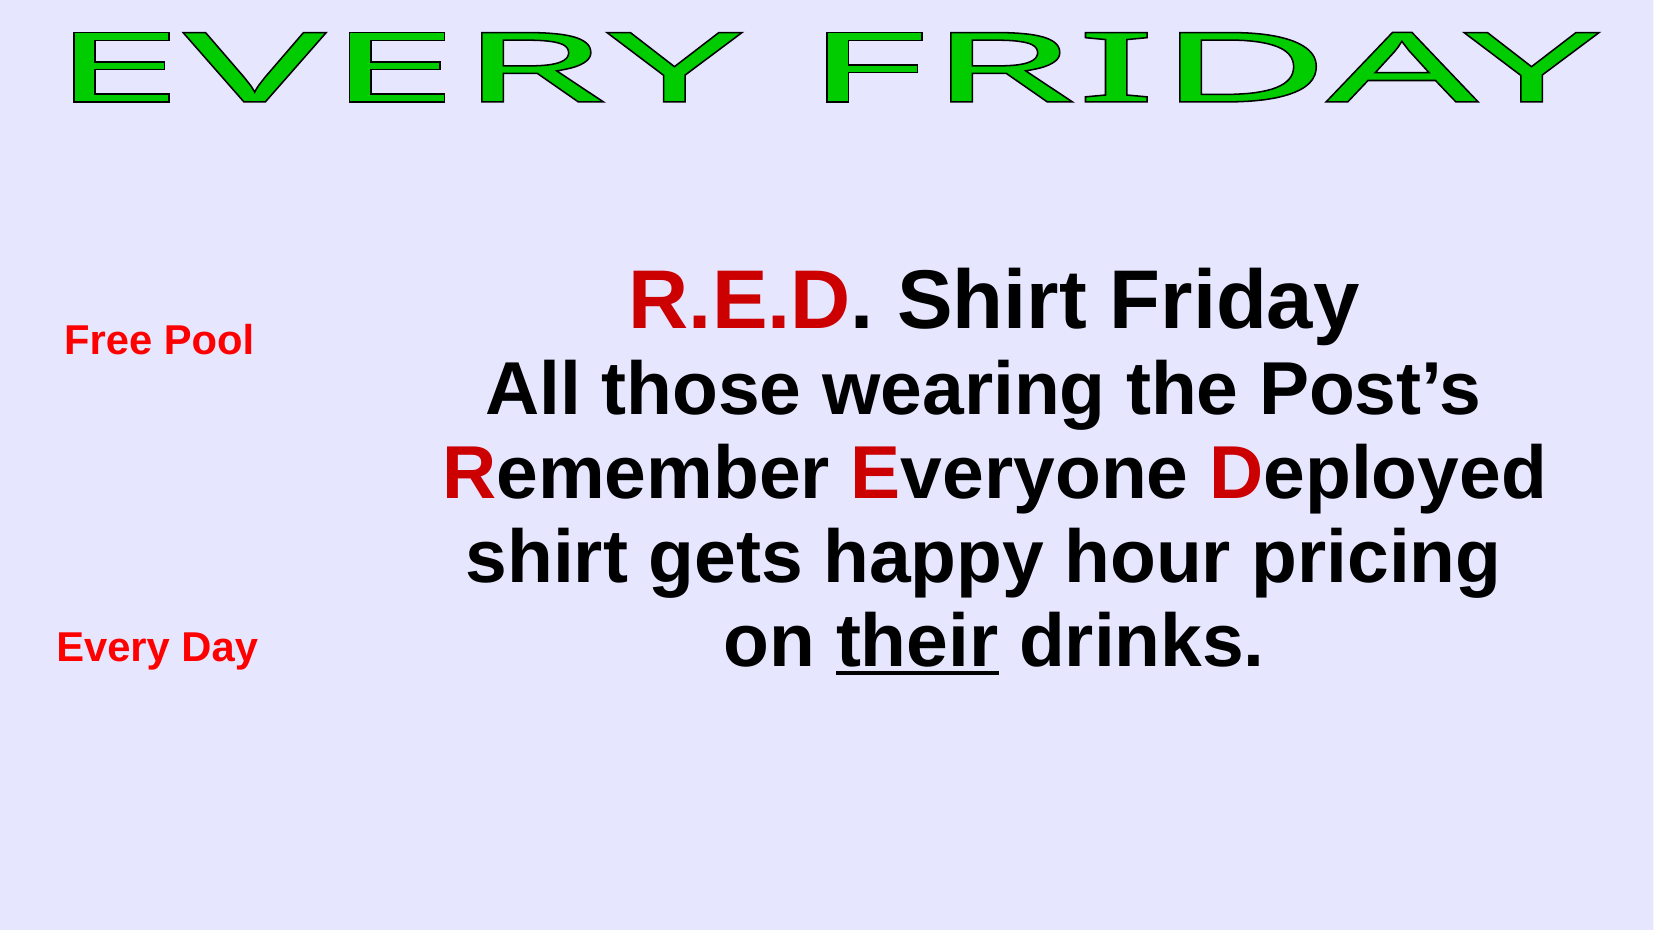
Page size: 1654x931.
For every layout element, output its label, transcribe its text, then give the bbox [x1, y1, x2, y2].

text_box EVERY FRIDAY [481, 32, 604, 102]
text_box EVERY FRIDAY [1326, 32, 1479, 102]
text_box Free Pool [0, 309, 380, 391]
text_box EVERY FRIDAY [73, 32, 169, 102]
text_box Every Day [24, 616, 291, 678]
text_box EVERY FRIDAY [1085, 32, 1148, 102]
text_box EVERY FRIDAY [1464, 32, 1600, 102]
text_box EVERY FRIDAY [1179, 32, 1317, 102]
text_box EVERY FRIDAY [183, 32, 327, 102]
text_box EVERY FRIDAY [950, 32, 1073, 102]
text_box EVERY FRIDAY [607, 32, 742, 102]
text_box EVERY FRIDAY [827, 32, 923, 102]
text_box EVERY FRIDAY [349, 32, 445, 102]
text_box R.E.D. Shirt Friday All those wearing the Post’s Remember Everyone Deployed shirt gets happy hour pricing on their drinks. [387, 246, 1602, 765]
